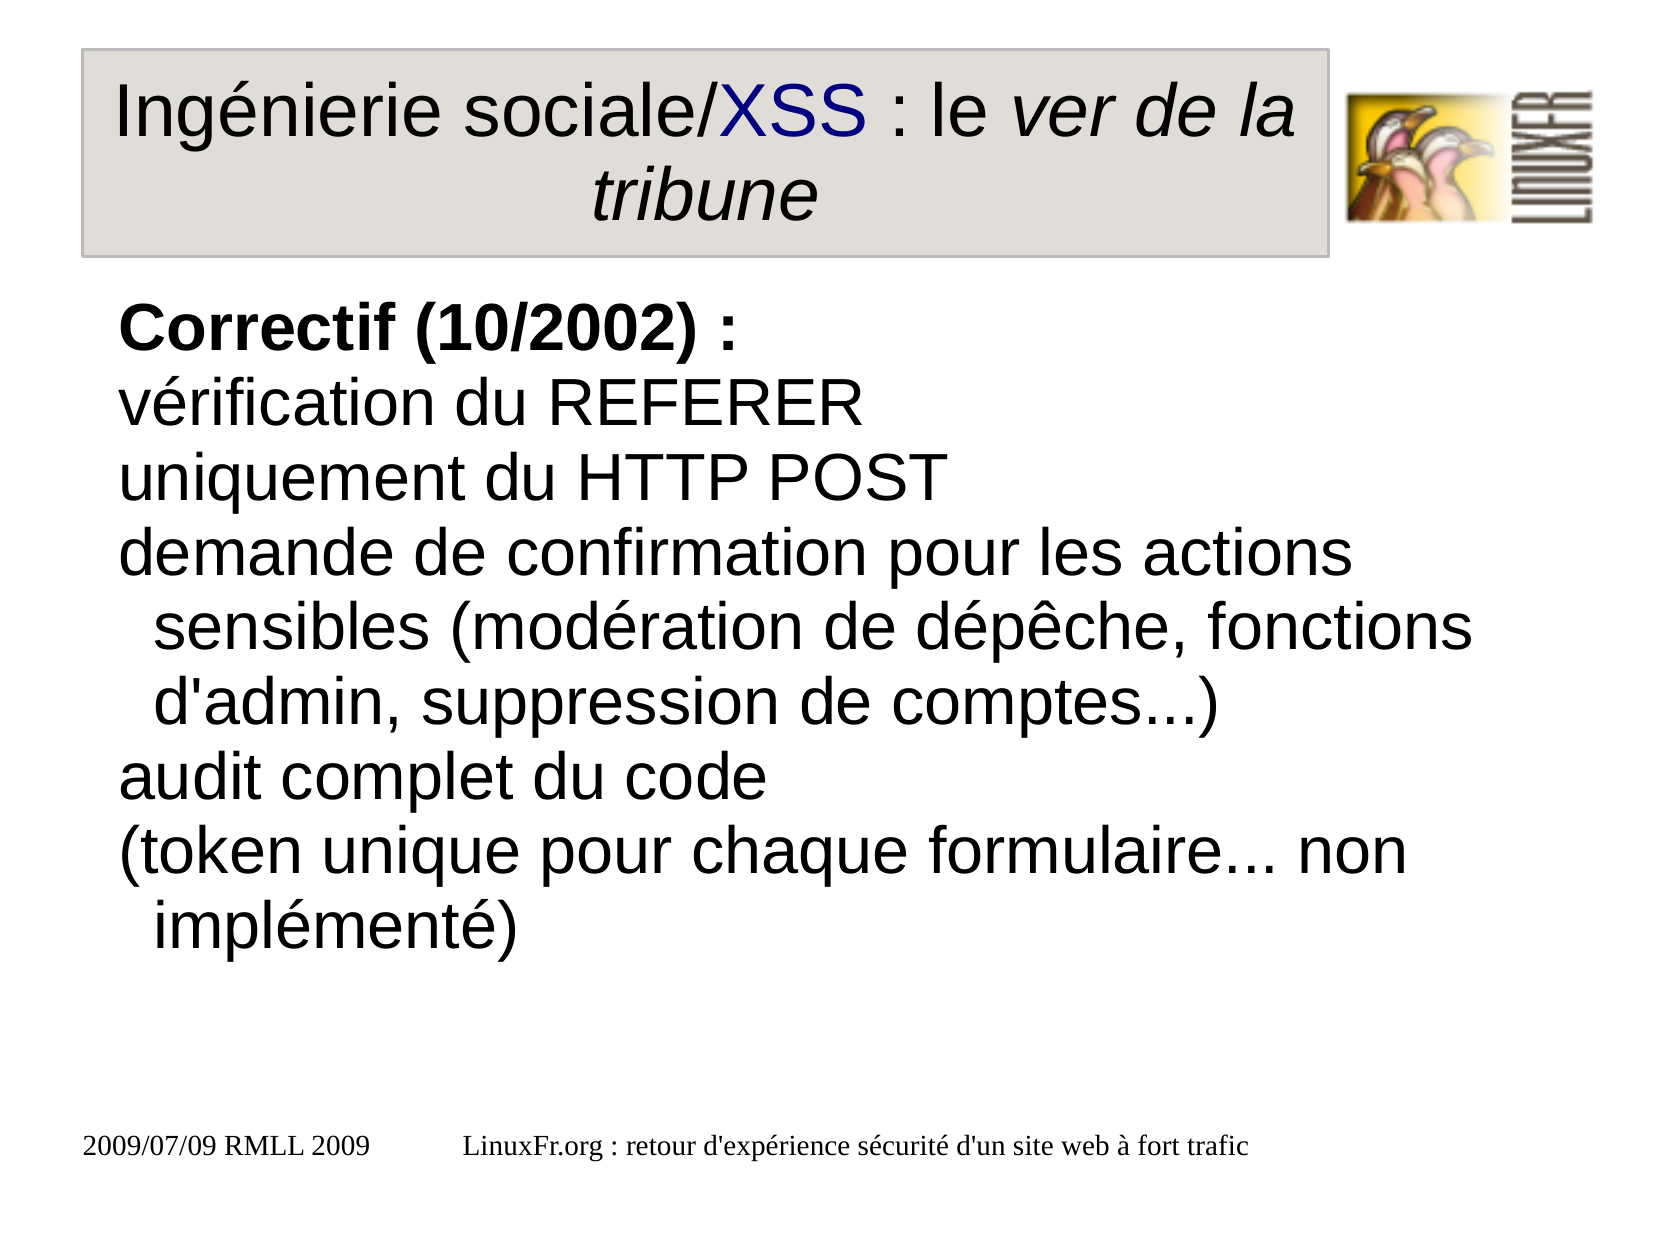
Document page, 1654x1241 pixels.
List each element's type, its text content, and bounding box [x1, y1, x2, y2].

title Ingénierie sociale/XSS : le ver de la tribune [82, 49, 1329, 257]
picture [1341, 88, 1601, 229]
subtitle Correctif (10/2002) : vérification du REFERER uniquement du HTTP POST demande de confirmation pour les actions sensibles (modération de dépêche, fonctions d'admin, suppression de comptes...) audit complet du code (token unique pour chaque formulaire... non implémenté) [82, 290, 1625, 1094]
